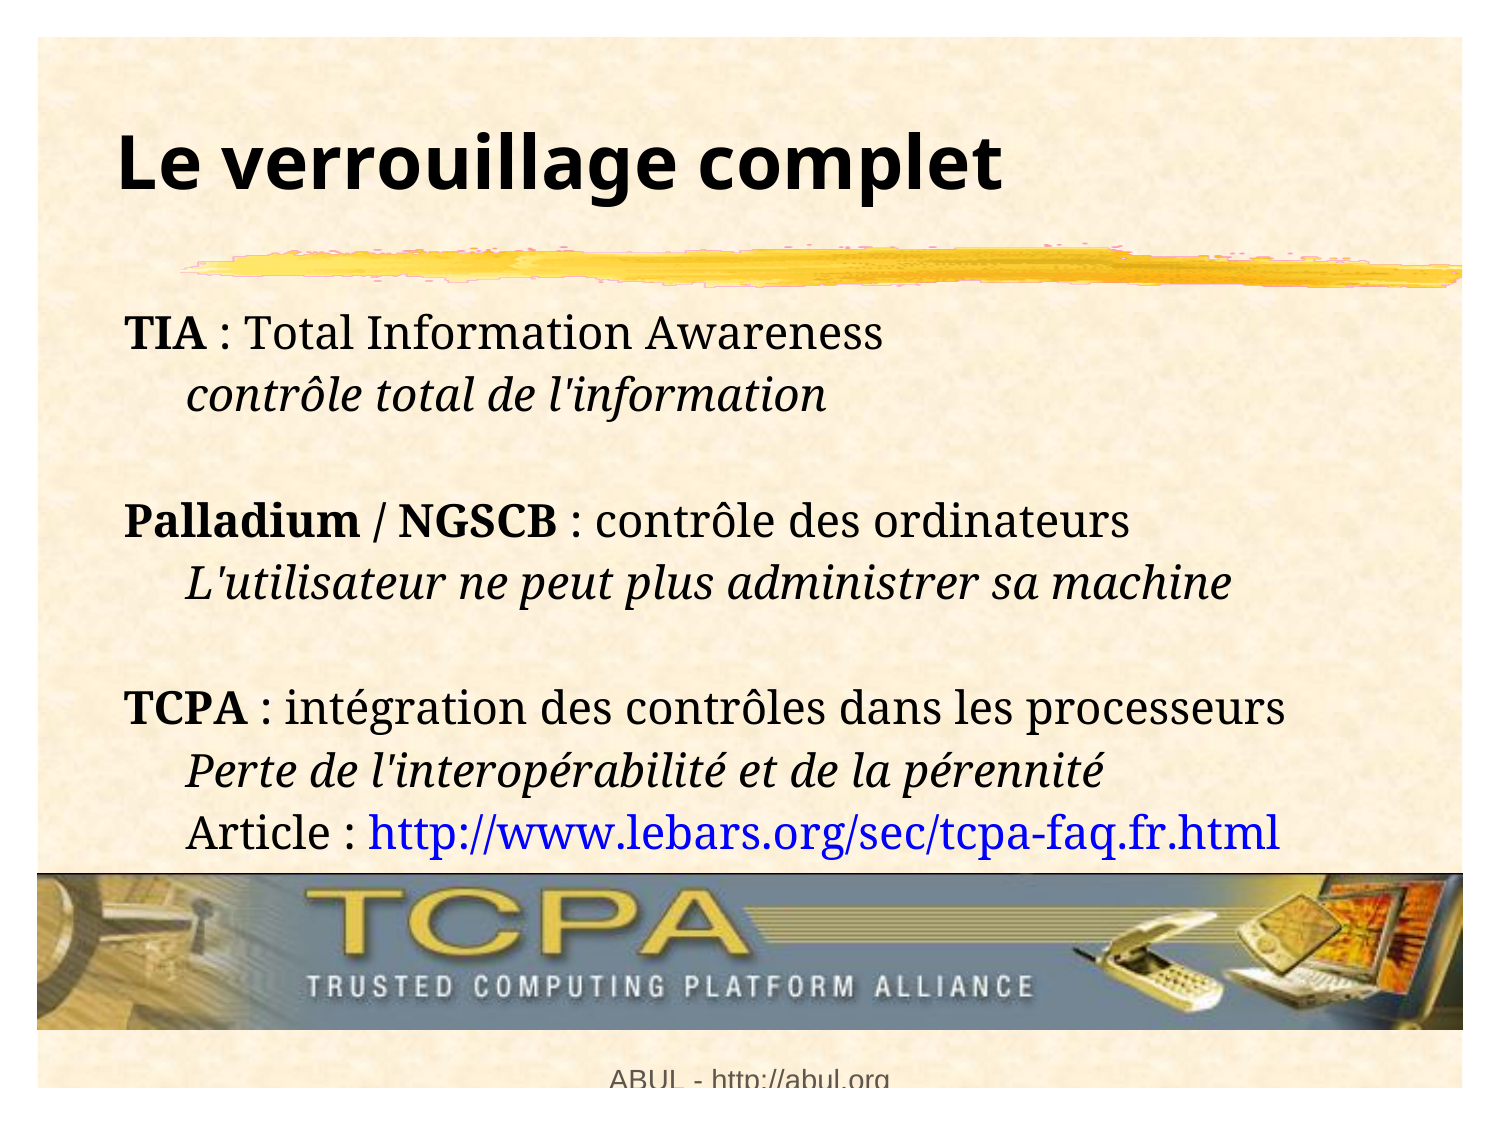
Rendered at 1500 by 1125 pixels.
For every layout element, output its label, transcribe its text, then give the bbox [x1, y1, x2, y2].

picture [878, 1076, 886, 1088]
picture [195, 829, 205, 836]
picture [674, 829, 686, 847]
picture [716, 1076, 723, 1088]
picture [583, 829, 592, 844]
picture [1095, 829, 1107, 847]
picture [37, 37, 1463, 1088]
picture [827, 829, 836, 838]
picture [633, 1072, 642, 1078]
picture [633, 1081, 643, 1088]
picture [614, 1073, 621, 1082]
picture [647, 829, 658, 835]
picture [886, 829, 897, 835]
picture [519, 829, 529, 845]
picture [986, 829, 998, 847]
picture [559, 829, 569, 845]
picture [612, 1084, 624, 1088]
title Le verrouillage complet [101, 72, 1427, 248]
picture [825, 849, 839, 858]
picture [779, 829, 791, 847]
picture [598, 829, 608, 845]
picture [544, 829, 553, 844]
picture [788, 1082, 795, 1088]
picture [1069, 837, 1079, 847]
picture [504, 829, 513, 844]
picture [732, 1076, 737, 1088]
picture [313, 829, 324, 835]
text_box TIA : Total Information Awareness contrôle total de l'information Palladium / NGSCB : contrôle des ordinateurs L'utilisateur ne peut plus administrer sa machine TCPA : intégration des contrôles dans les processeurs Perte de l'interopérabilité et de la pérennité Article : http://www.lebars.org/sec/tcpa-faq.fr.html [111, 300, 1463, 829]
picture [806, 1076, 813, 1088]
picture [700, 837, 710, 847]
picture [852, 1076, 860, 1088]
picture [438, 829, 450, 847]
picture [748, 1076, 755, 1088]
picture [1012, 837, 1022, 847]
